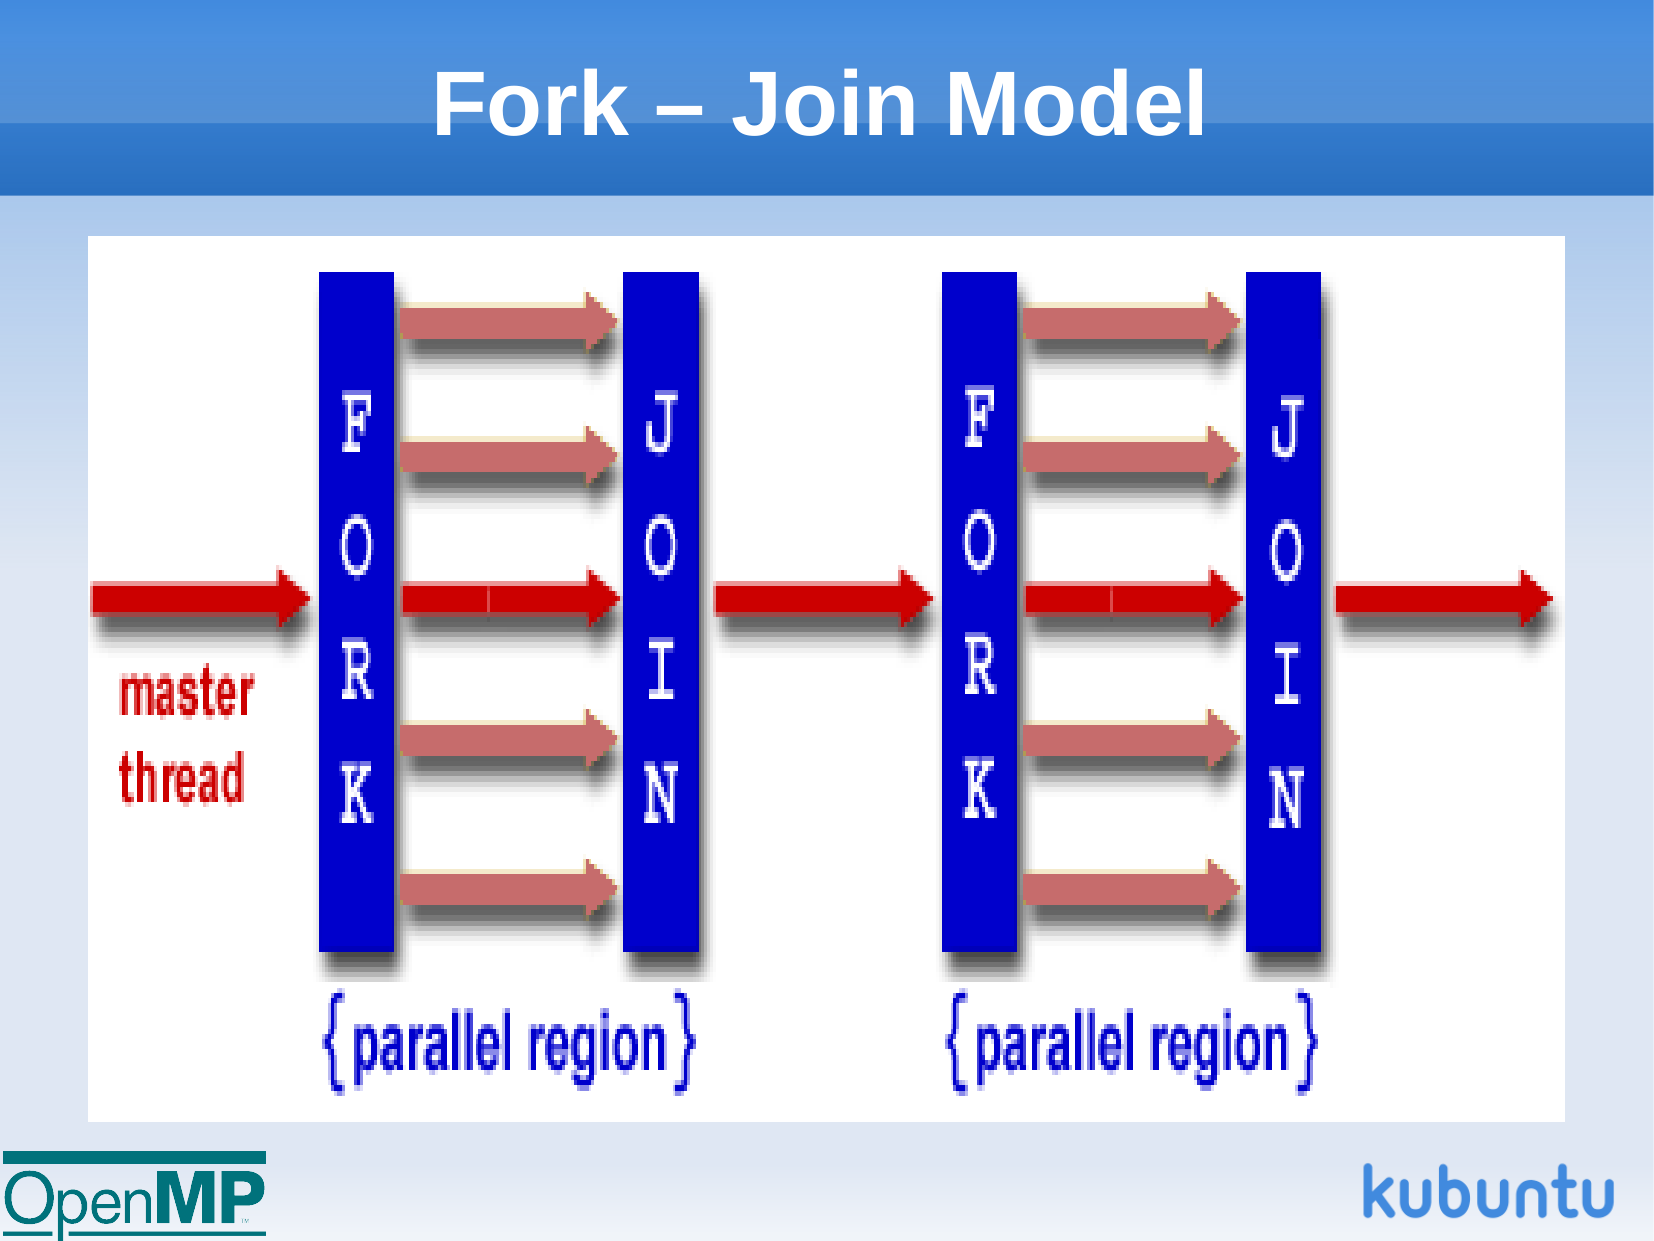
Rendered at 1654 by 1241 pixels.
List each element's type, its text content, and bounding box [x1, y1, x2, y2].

title Fork – Join Model [76, 7, 1565, 200]
picture [0, 0, 1654, 1241]
